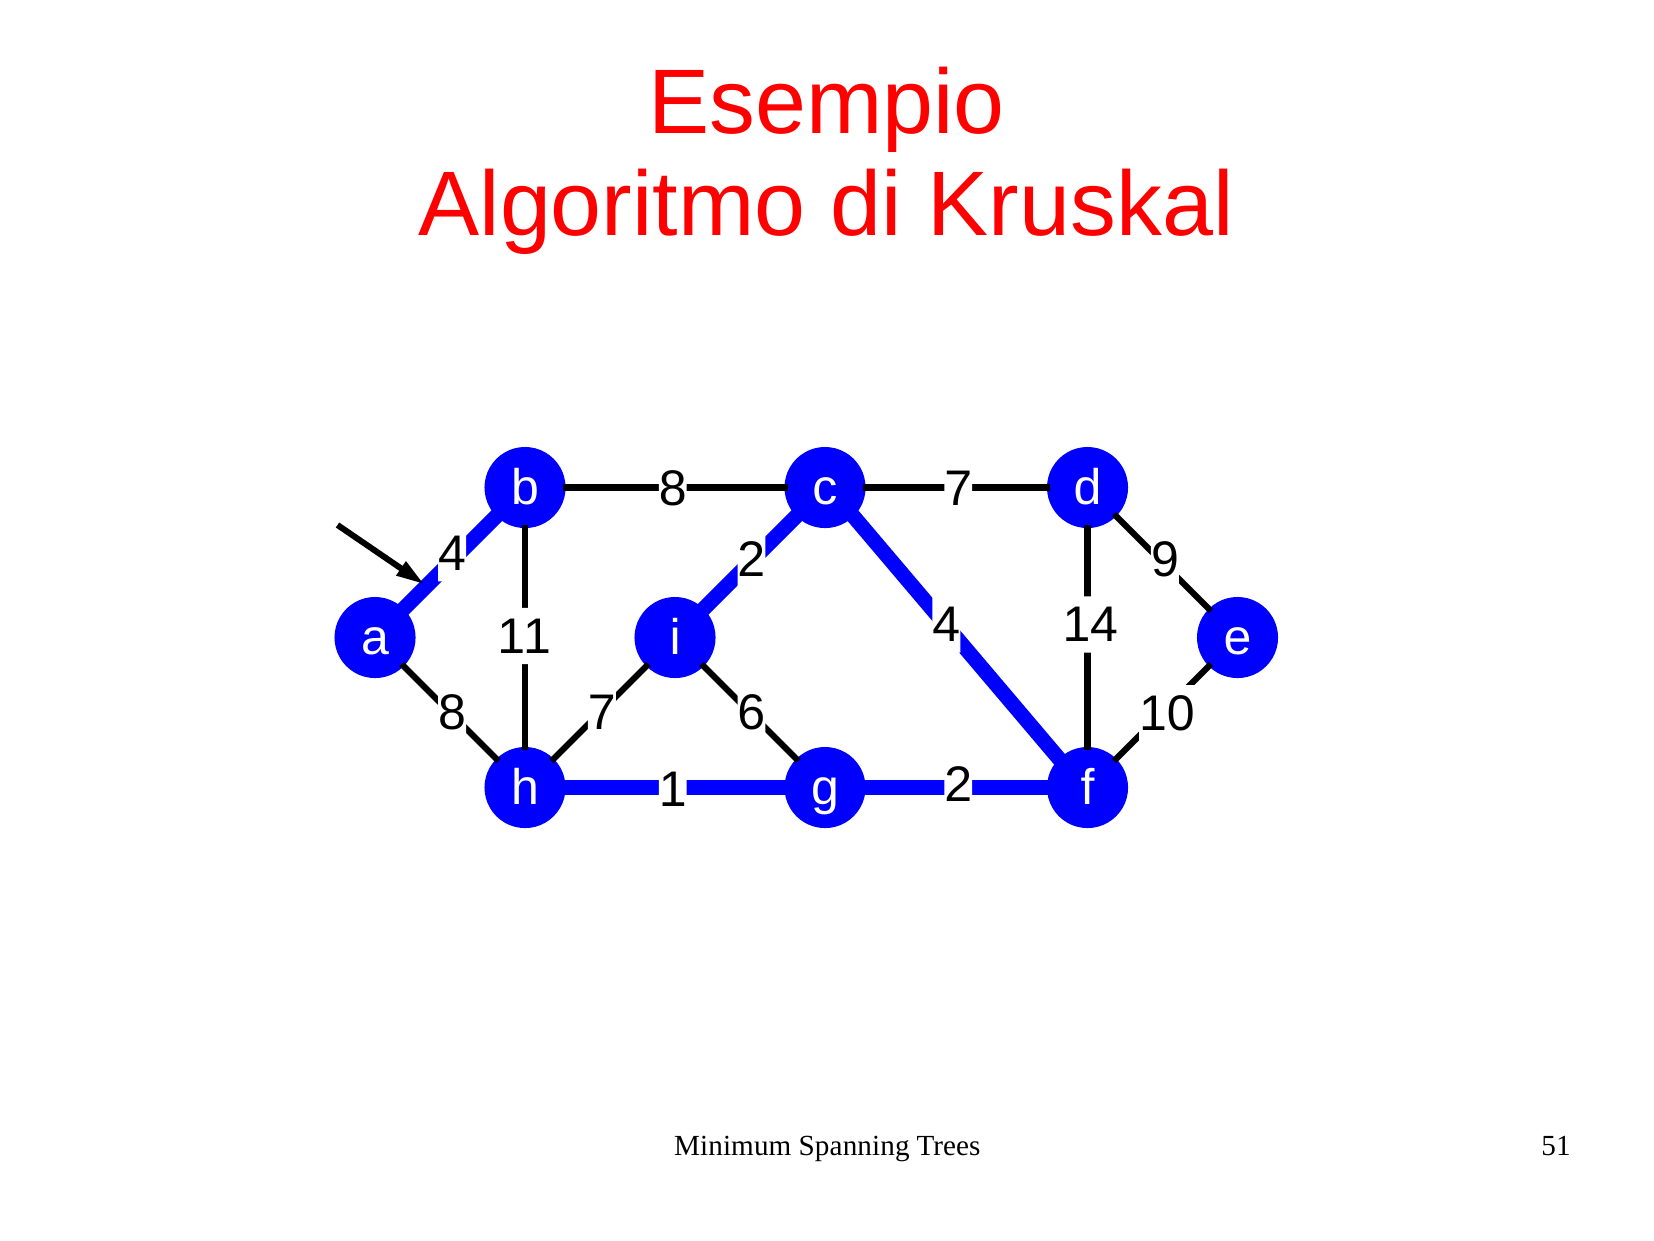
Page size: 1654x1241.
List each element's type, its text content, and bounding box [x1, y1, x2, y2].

text_box i [637, 600, 713, 676]
text_box 8 [658, 460, 687, 517]
text_box a [337, 600, 413, 676]
text_box 14 [1062, 596, 1119, 653]
text_box 4 [932, 596, 961, 653]
text_box 7 [944, 460, 973, 517]
text_box d [1050, 450, 1126, 525]
text_box b [487, 450, 563, 525]
text_box 10 [1139, 685, 1195, 742]
text_box 6 [737, 684, 766, 742]
text_box g [788, 750, 863, 826]
text_box 2 [737, 531, 766, 588]
text_box 8 [438, 684, 467, 741]
text_box h [487, 750, 563, 826]
text_box 11 [497, 607, 557, 665]
title Esempio Algoritmo di Kruskal [82, 49, 1571, 257]
text_box 4 [438, 525, 467, 582]
text_box c [787, 450, 863, 526]
text_box 9 [1150, 531, 1179, 588]
text_box f [1050, 750, 1126, 826]
text_box 2 [944, 756, 973, 813]
text_box 1 [658, 761, 687, 818]
text_box e [1200, 600, 1276, 676]
text_box 7 [587, 684, 616, 742]
